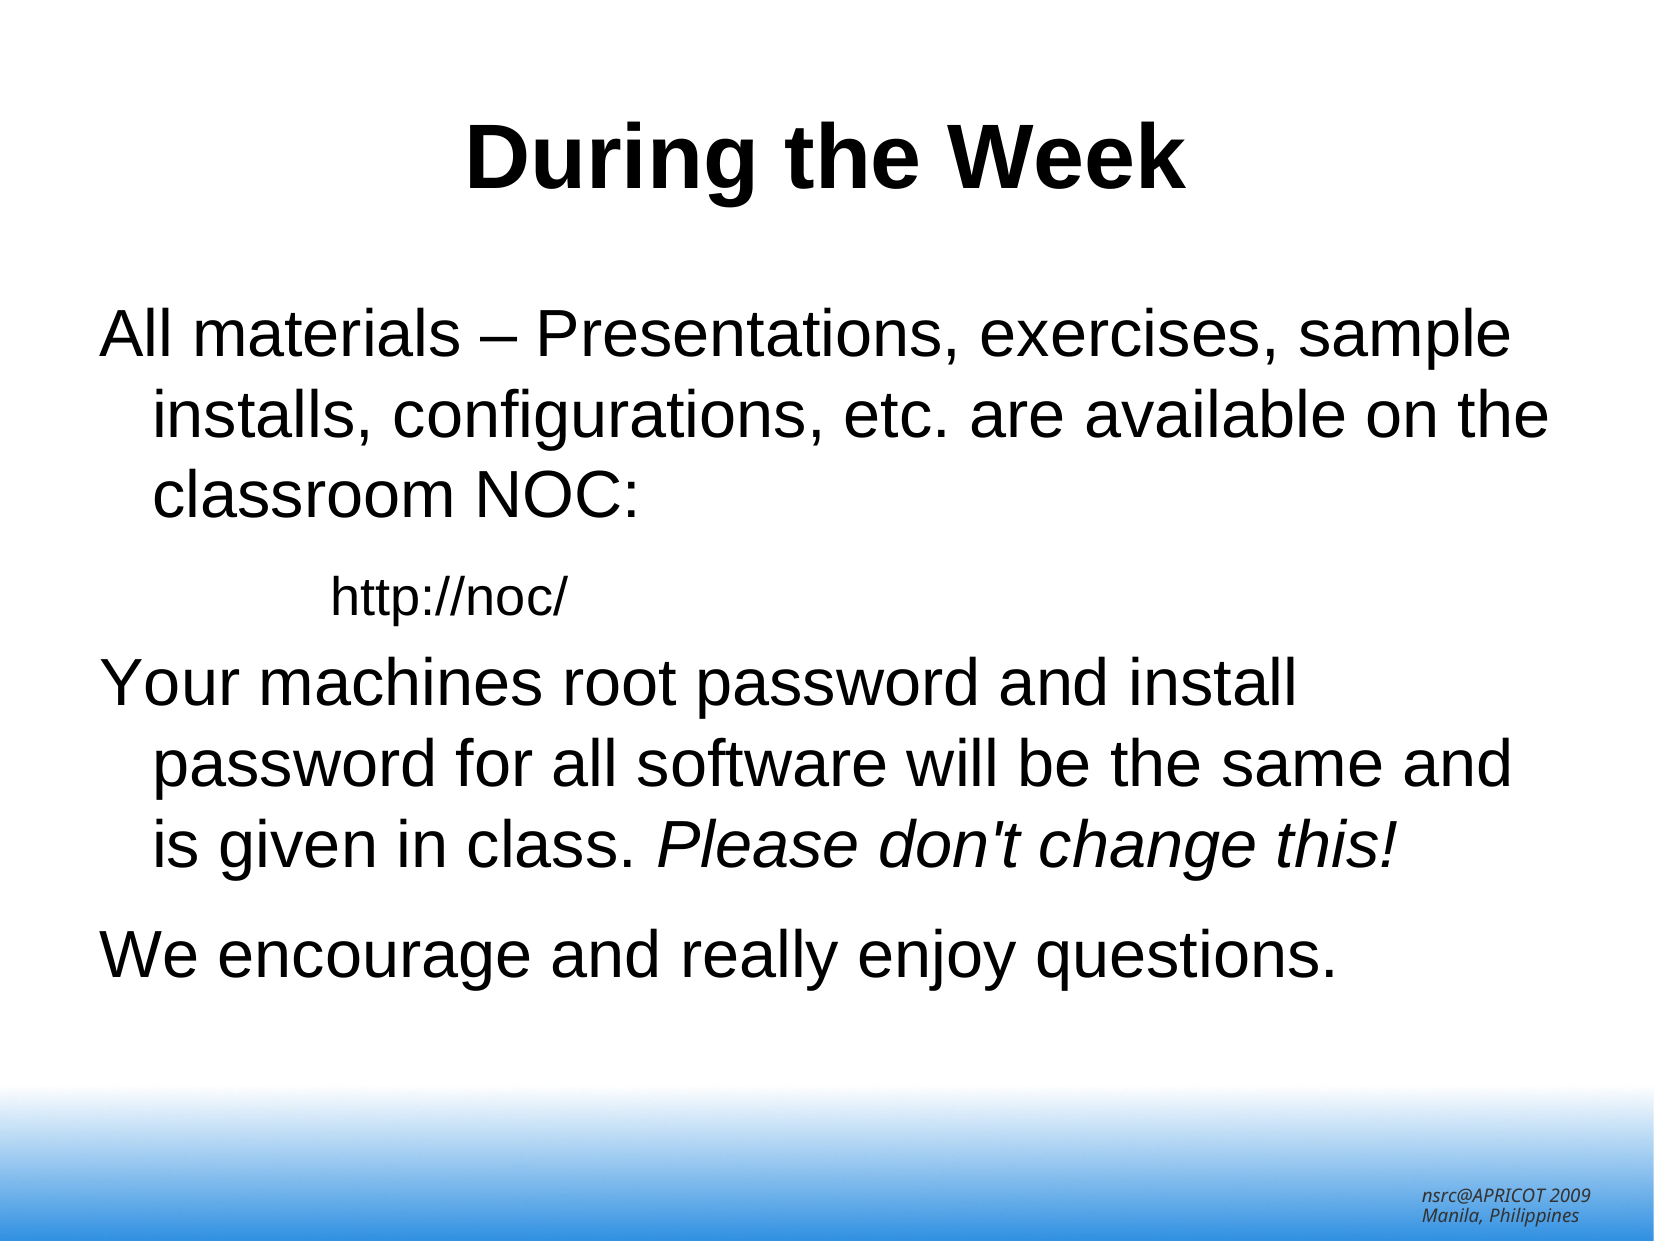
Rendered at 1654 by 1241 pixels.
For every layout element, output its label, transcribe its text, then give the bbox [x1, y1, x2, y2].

list All materials – Presentations, exercises, sample installs, configurations, etc. are available on the classroom NOC: http://noc/ Your machines root password and install password for all software will be the same and is given in class. Please don't change this! We encourage and really enjoy questions. [82, 290, 1570, 1097]
picture [0, 1083, 1654, 1241]
title During the Week [82, 49, 1570, 256]
